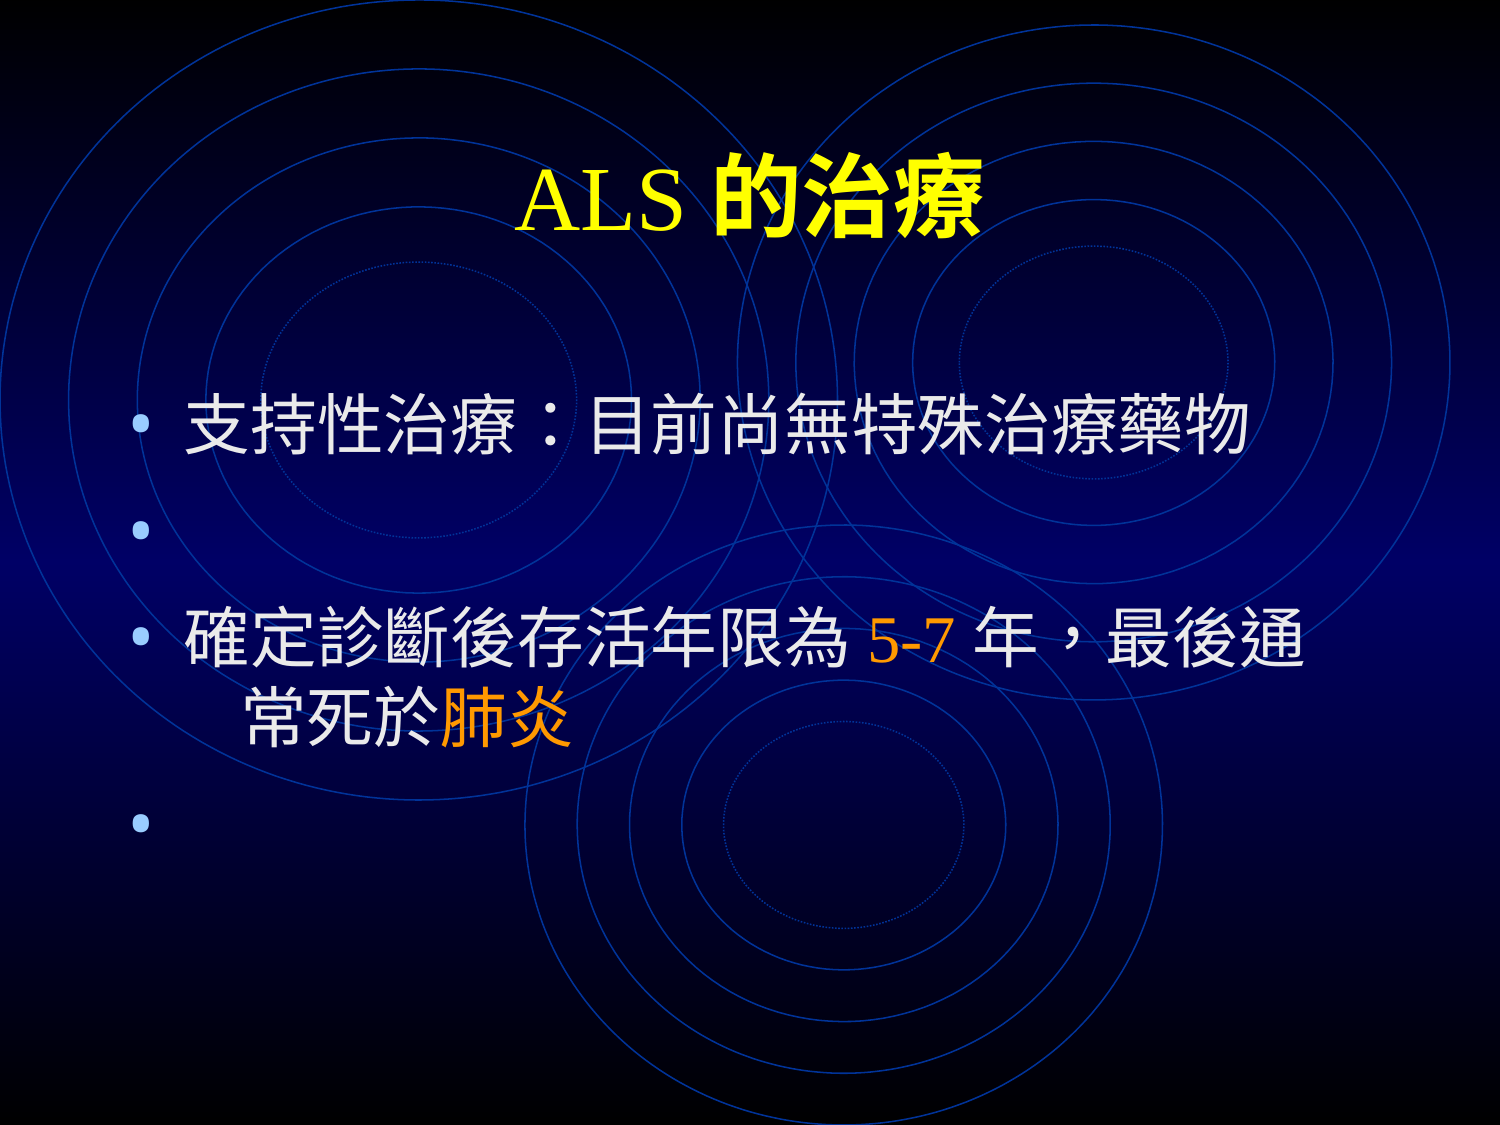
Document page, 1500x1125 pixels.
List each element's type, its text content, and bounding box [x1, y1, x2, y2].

text_box ALS的治療 [113, 100, 1388, 287]
text_box 支持性治療：目前尚無特殊治療藥物 確定診斷後存活年限為5-7年，最後通常死於肺炎 [113, 375, 1388, 1000]
